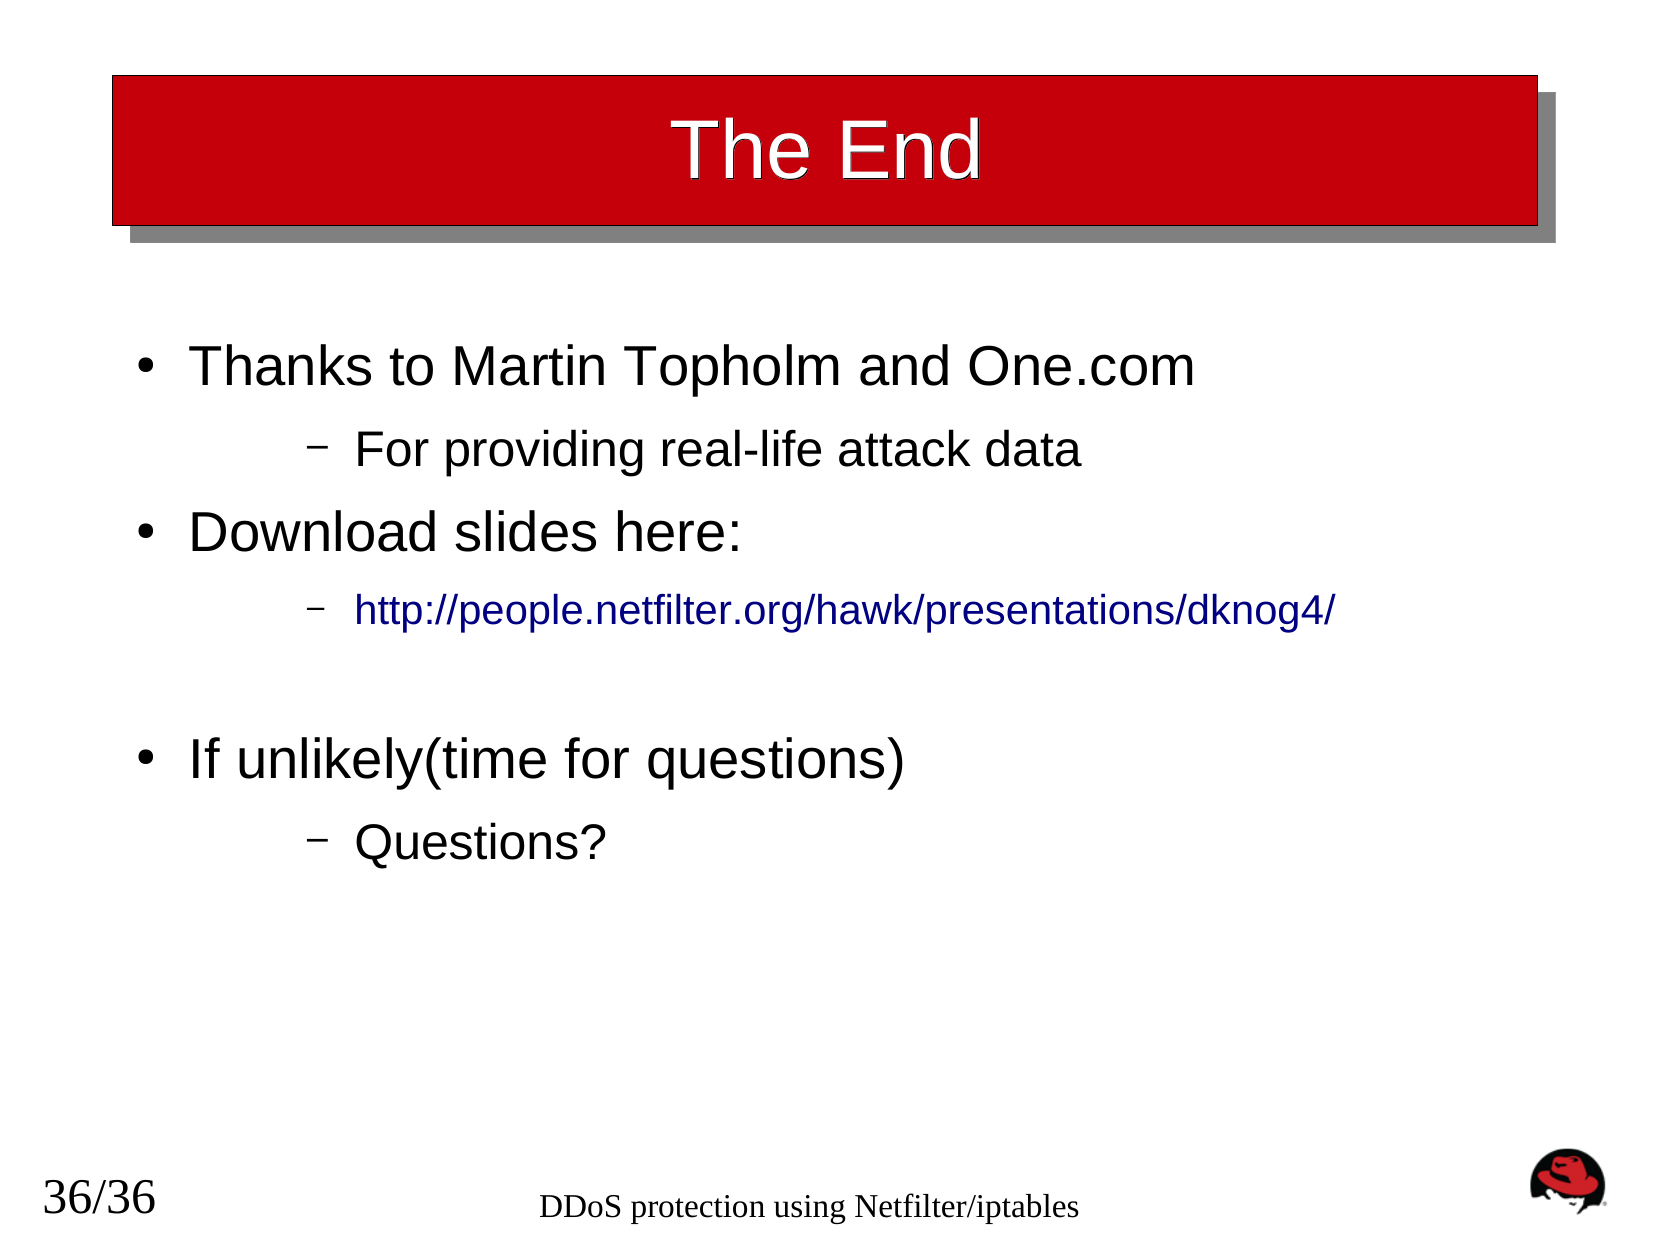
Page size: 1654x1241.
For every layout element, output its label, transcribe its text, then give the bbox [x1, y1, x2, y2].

picture [1529, 1146, 1613, 1224]
list Thanks to Martin Topholm and One.com For providing real-life attack data Download slides here: http://people.netfilter.org/hawk/presentations/dknog4/ If unlikely(time for questions) Questions? [118, 334, 1544, 1123]
title The End [116, 75, 1538, 226]
